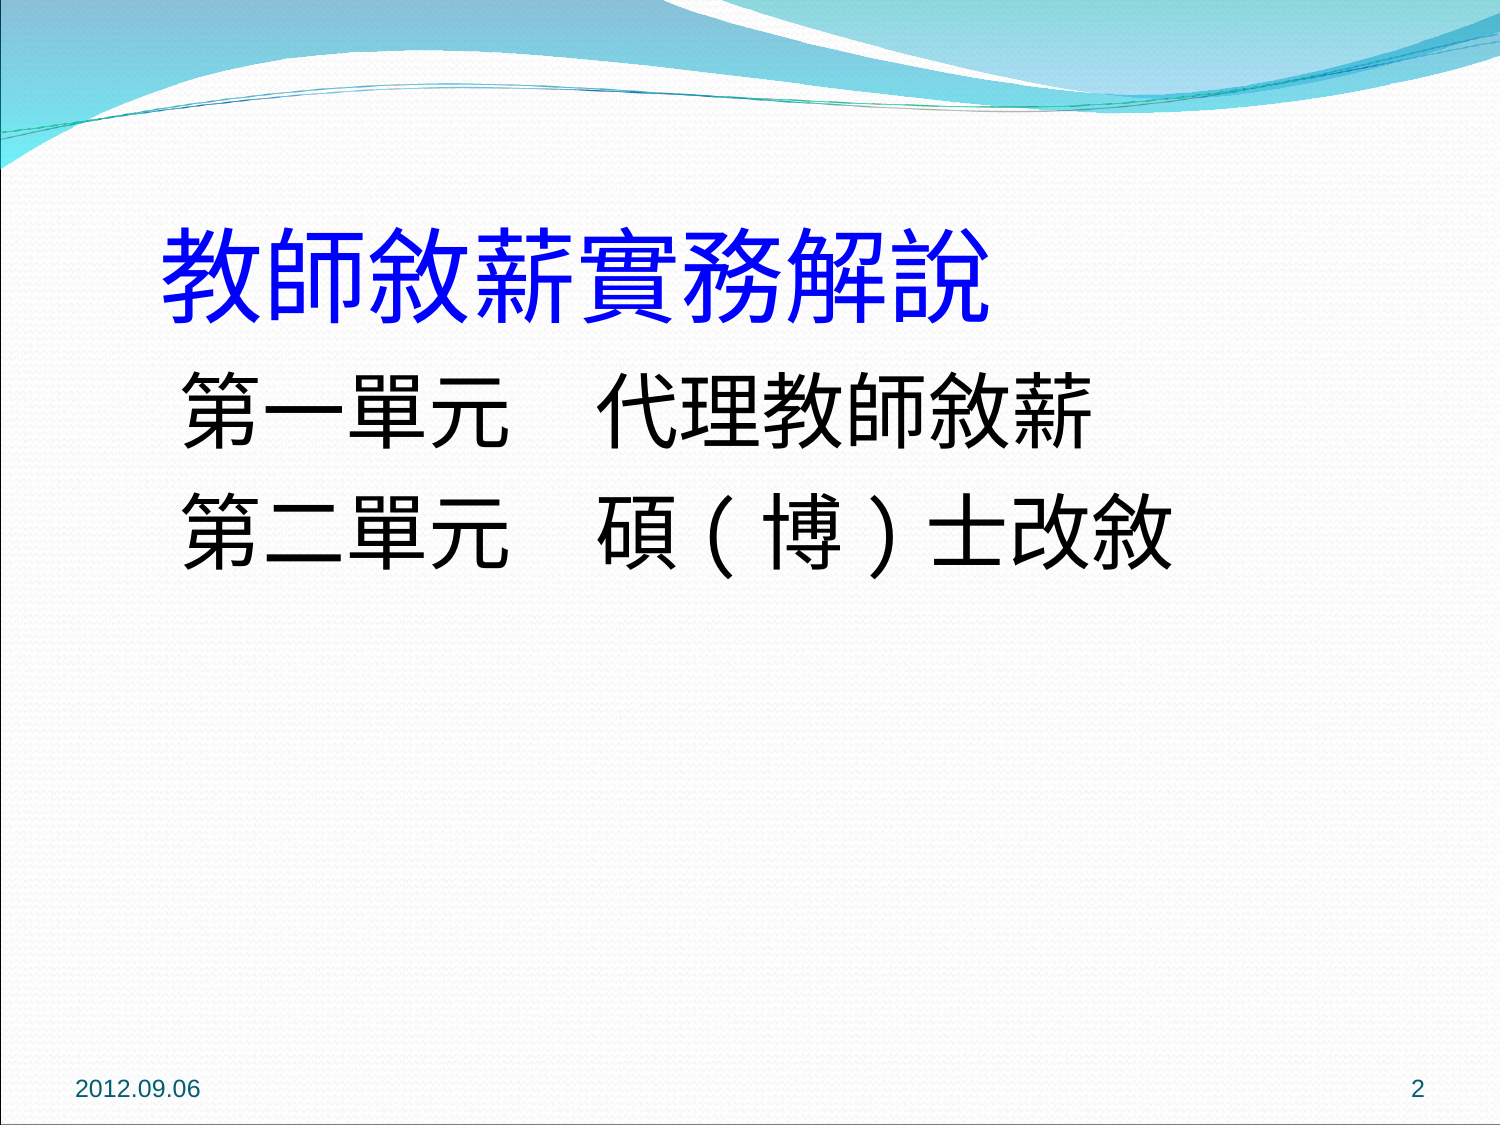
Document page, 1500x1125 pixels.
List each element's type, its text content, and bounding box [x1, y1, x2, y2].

text_box 2012.09.06 [74, 1042, 426, 1103]
list 第一單元 代理教師敘薪 第二單元 碩(博)士改敘 [164, 351, 1235, 729]
text_box <number> [1299, 1042, 1426, 1103]
picture [0, 0, 1500, 1125]
text_box 教師敘薪實務解說 [159, 148, 1500, 337]
